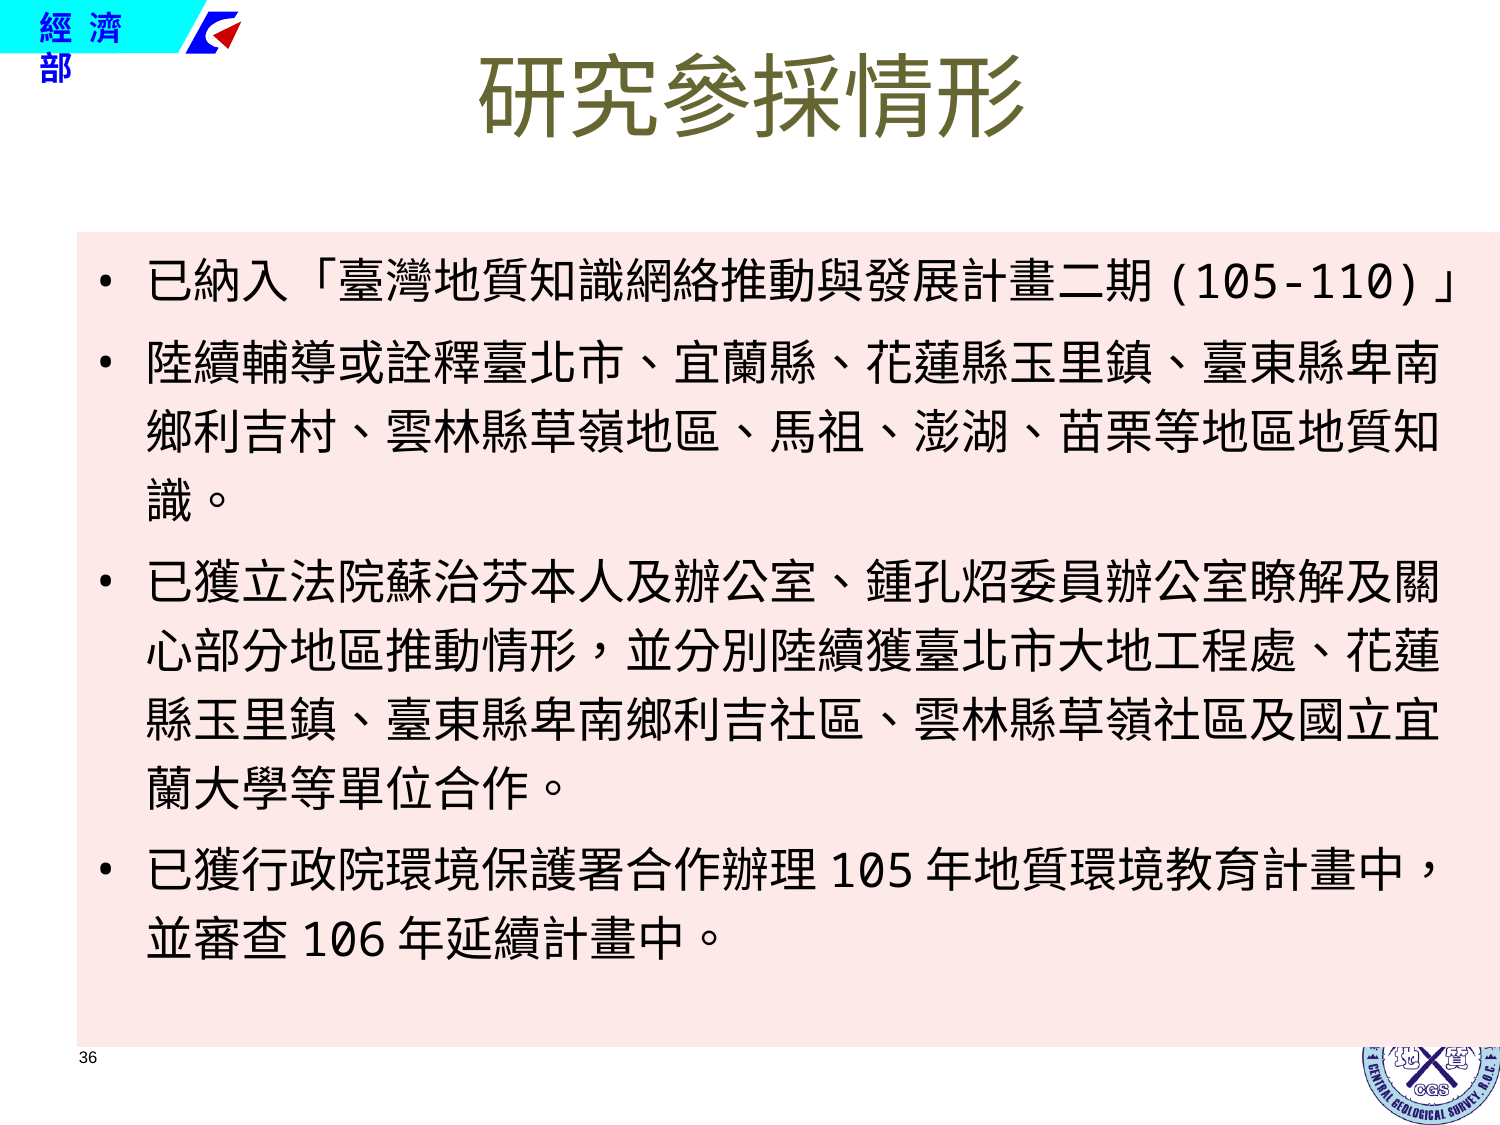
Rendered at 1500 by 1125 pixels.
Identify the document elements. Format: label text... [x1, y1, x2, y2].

list 已納入「臺灣地質知識網絡推動與發展計畫二期(105-110)」 陸續輔導或詮釋臺北市、宜蘭縣、花蓮縣玉里鎮、臺東縣卑南鄉利吉村、雲林縣草嶺地區、馬祖、澎湖、苗栗等地區地質知識。 已獲立法院蘇治芬本人及辦公室、鍾孔炤委員辦公室瞭解及關心部分地區推動情形，並分別陸續獲臺北市大地工程處、花蓮縣玉里鎮、臺東縣卑南鄉利吉社區、雲林縣草嶺社區及國立宜蘭大學等單位合作。 已獲行政院環境保護署合作辦理105年地質環境教育計畫中，並審查106年延續計畫中。 [76, 231, 1500, 1047]
title 研究參採情形 [76, 0, 1427, 188]
picture [1362, 1047, 1500, 1125]
